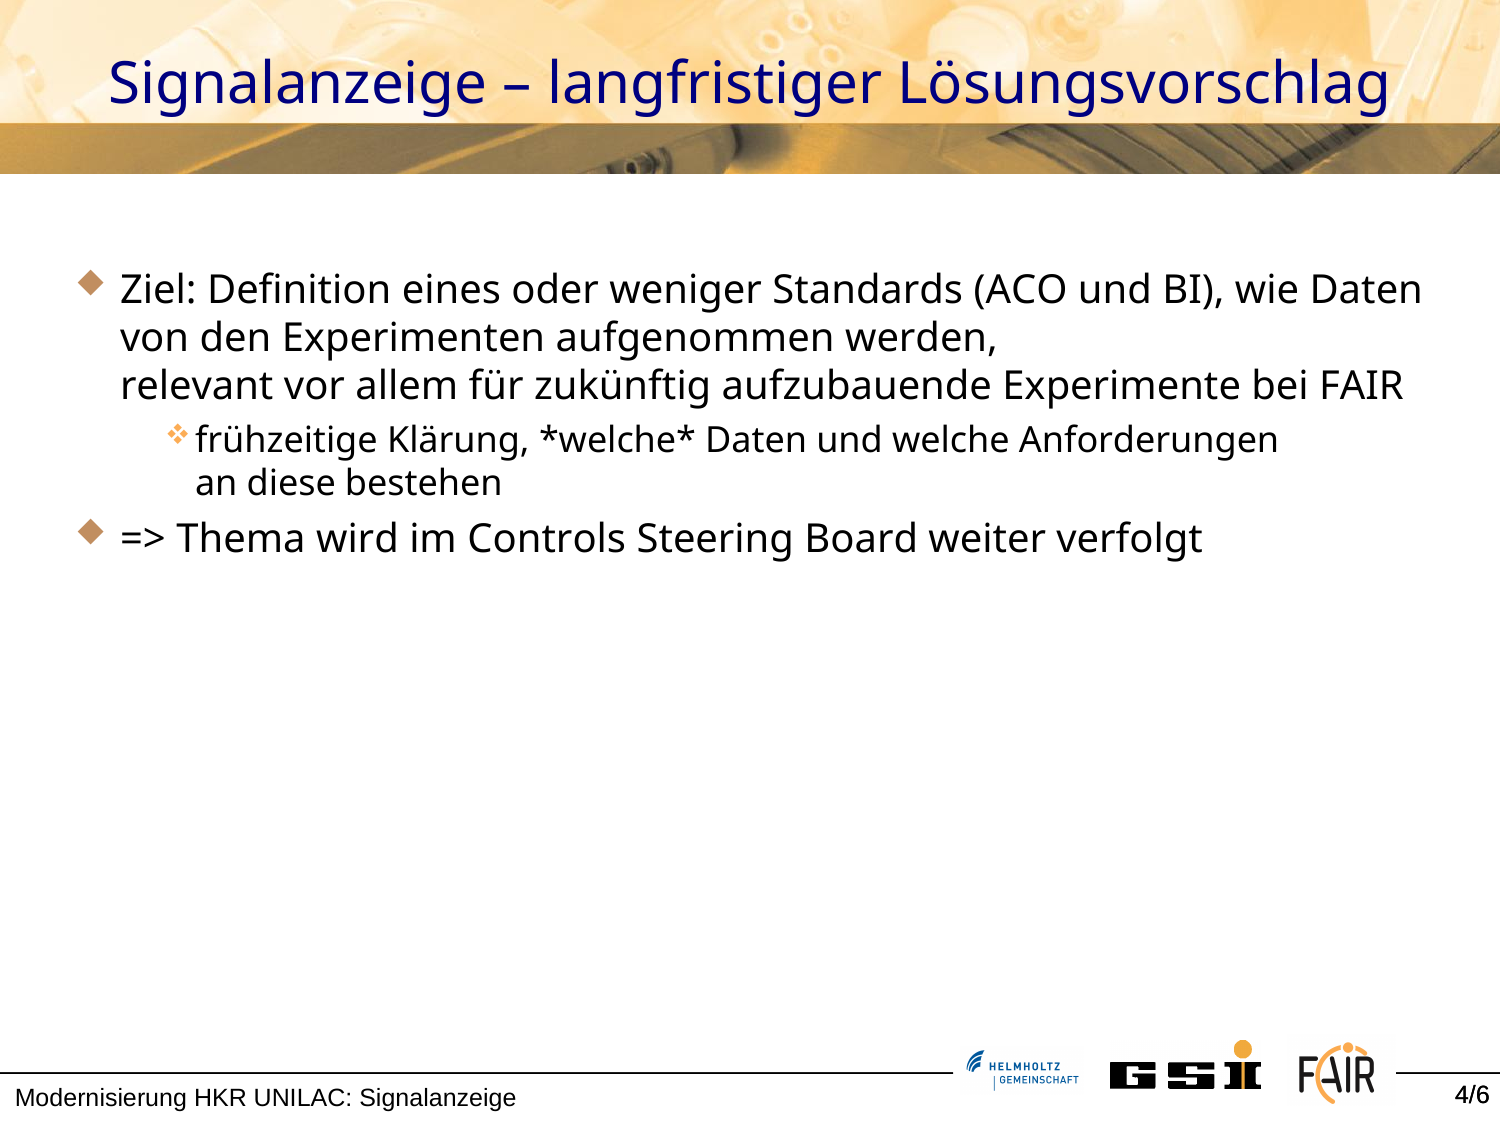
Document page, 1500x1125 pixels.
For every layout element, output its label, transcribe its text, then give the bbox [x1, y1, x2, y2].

title Signalanzeige – langfristiger Lösungsvorschlag [75, 0, 1425, 174]
picture [1110, 1040, 1261, 1089]
picture [0, 0, 1500, 175]
picture [1287, 1034, 1396, 1106]
picture [960, 1046, 1084, 1095]
list Ziel: Definition eines oder weniger Standards (ACO und BI), wie Daten von den Experimenten aufgenommen werden, relevant vor allem für zukünftig aufzubauende Experimente bei FAIR frühzeitige Klärung, *welche* Daten und welche Anforderungen an diese bestehen => Thema wird im Controls Steering Board weiter verfolgt [75, 263, 1425, 1006]
